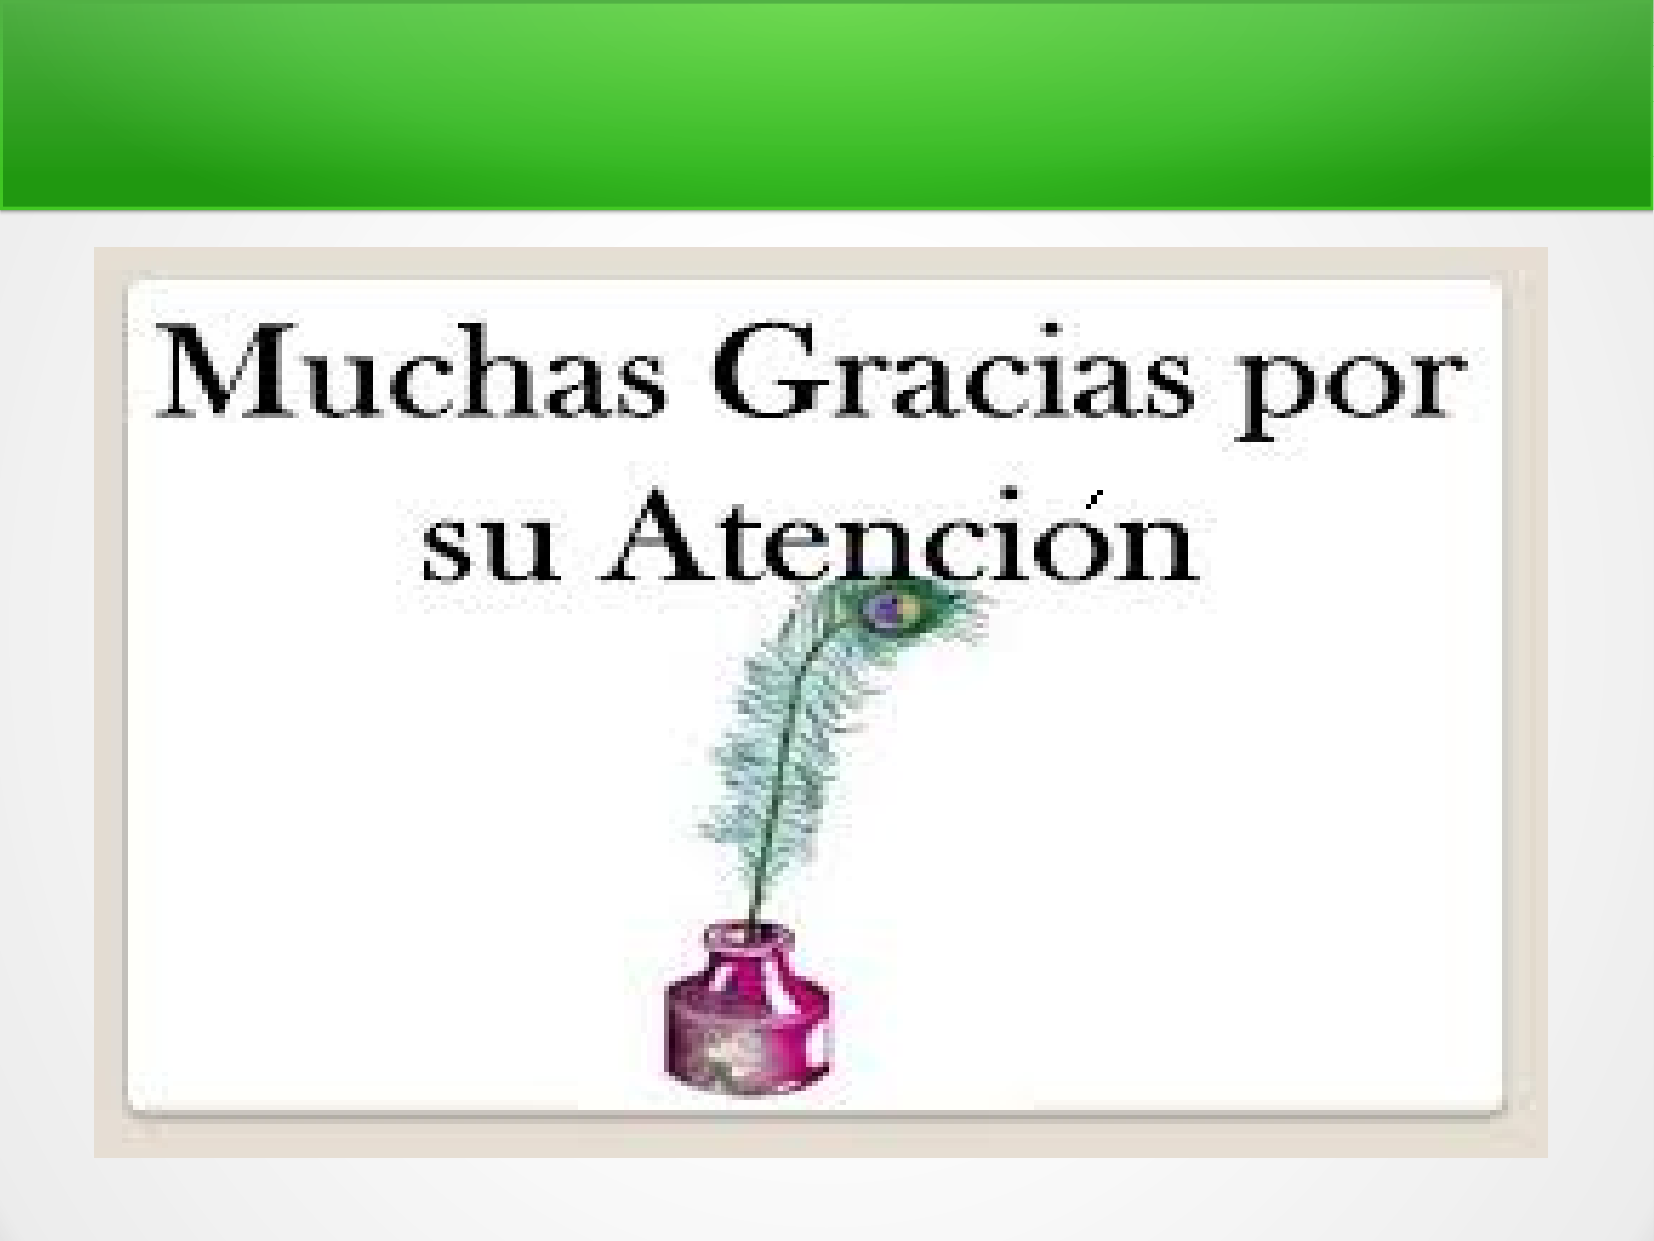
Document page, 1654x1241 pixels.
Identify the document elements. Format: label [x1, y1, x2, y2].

picture [94, 247, 1548, 1158]
